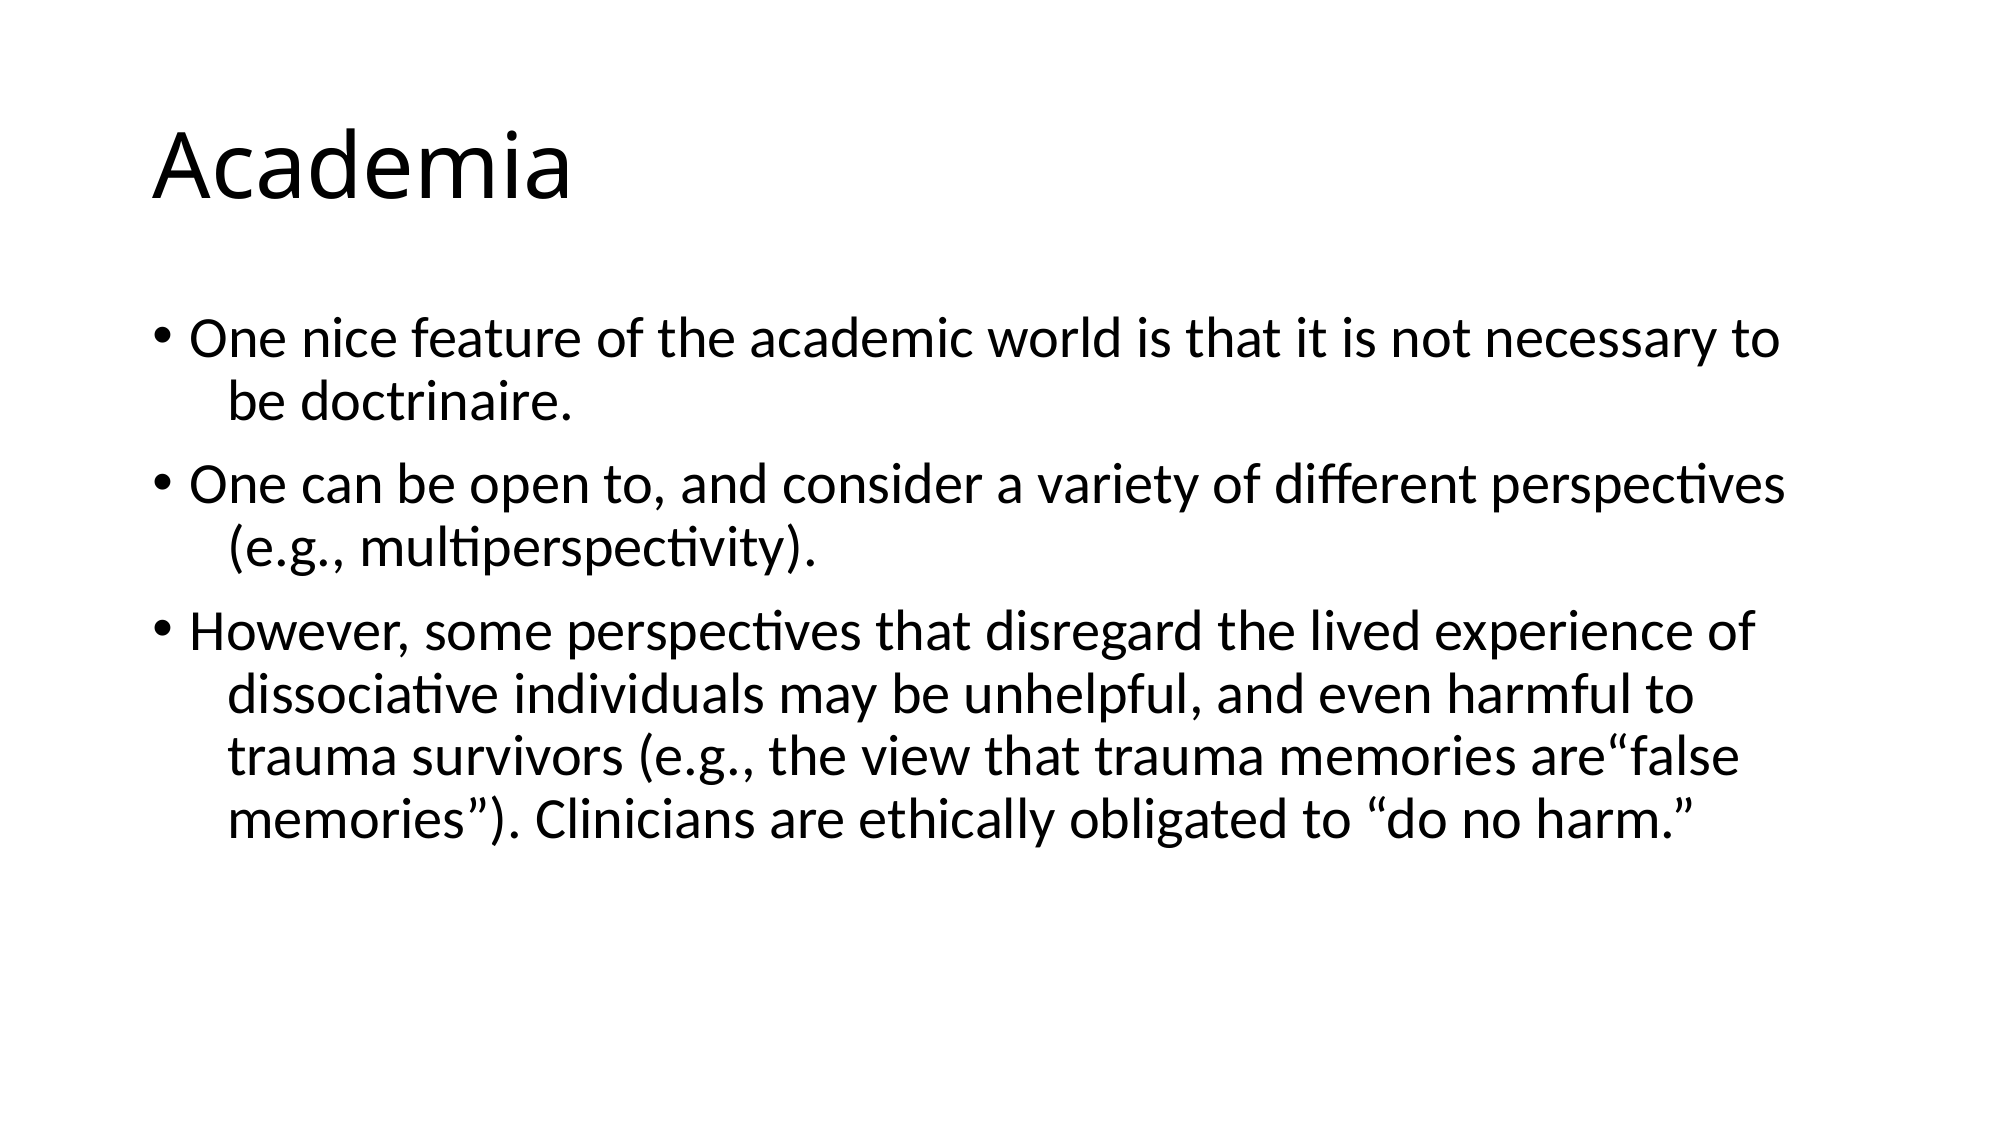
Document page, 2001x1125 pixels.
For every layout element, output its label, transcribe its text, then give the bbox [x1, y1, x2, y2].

title Academia [137, 59, 1863, 278]
list One nice feature of the academic world is that it is not necessary to be doctrinaire. One can be open to, and consider a variety of different perspectives (e.g., multiperspectivity). However, some perspectives that disregard the lived experience of dissociative individuals may be unhelpful, and even harmful to trauma survivors (e.g., the view that trauma memories are“false memories”). Clinicians are ethically obligated to “do no harm.” [137, 299, 1863, 1014]
